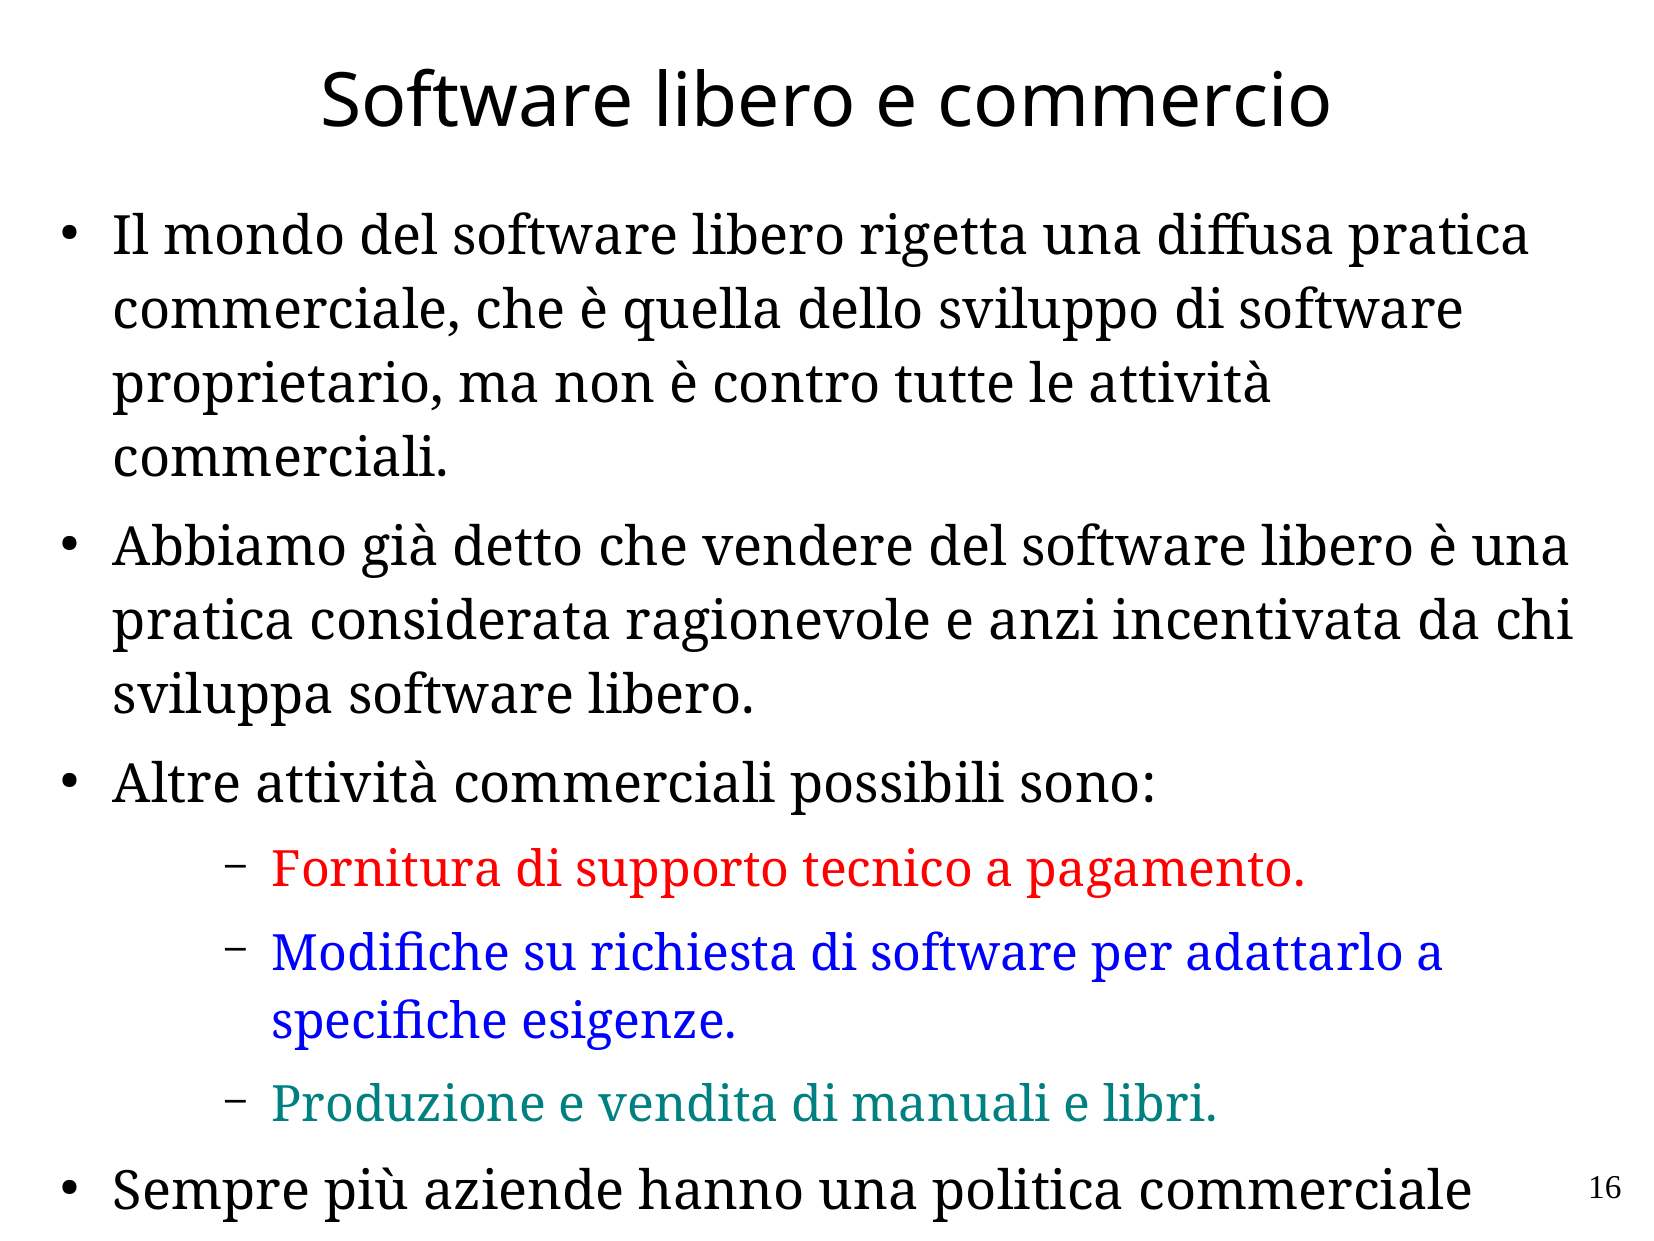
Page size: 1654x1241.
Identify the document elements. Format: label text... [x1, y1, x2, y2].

title Software libero e commercio [37, 30, 1617, 166]
list Il mondo del software libero rigetta una diffusa pratica commerciale, che è quella dello sviluppo di software proprietario, ma non è contro tutte le attività commerciali. Abbiamo già detto che vendere del software libero è una pratica considerata ragionevole e anzi incentivata da chi sviluppa software libero. Altre attività commerciali possibili sono: Fornitura di supporto tecnico a pagamento. Modifiche su richiesta di software per adattarlo a specifiche esigenze. Produzione e vendita di manuali e libri. Sempre più aziende hanno una politica commerciale basata sulla diffusione e sviluppo di software libero. [42, 196, 1612, 1187]
